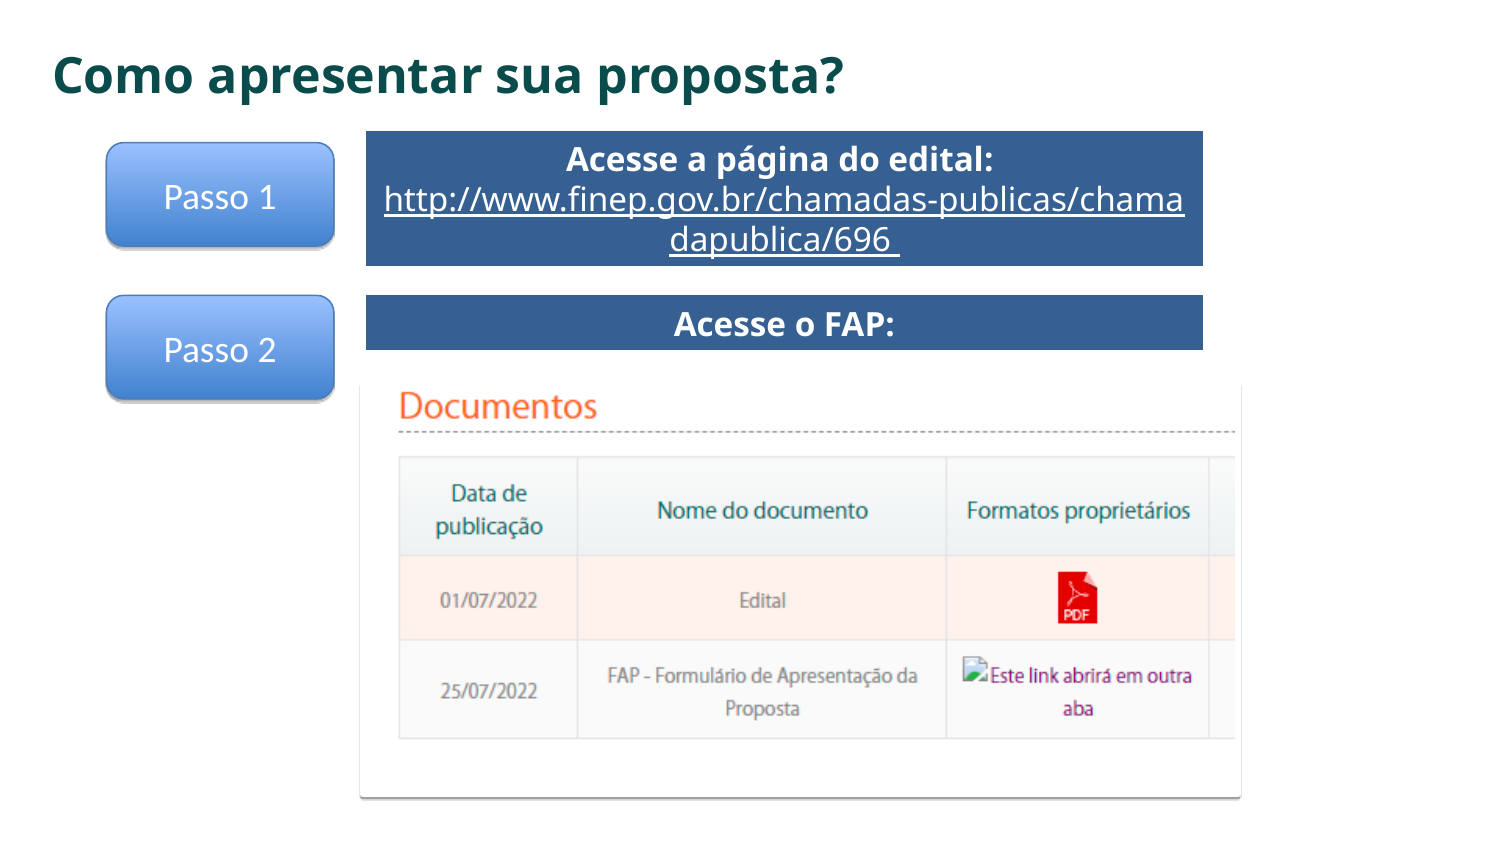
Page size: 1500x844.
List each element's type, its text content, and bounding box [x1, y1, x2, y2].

text_box Passo 1 [106, 142, 334, 247]
text_box Como apresentar sua proposta? [37, 12, 1454, 147]
text_box Acesse a página do edital: http://www.finep.gov.br/chamadas-publicas/chamadapublica/696 [366, 131, 1203, 266]
picture [366, 386, 1235, 792]
text_box Acesse o FAP: [366, 295, 1203, 350]
text_box Passo 2 [106, 295, 334, 399]
